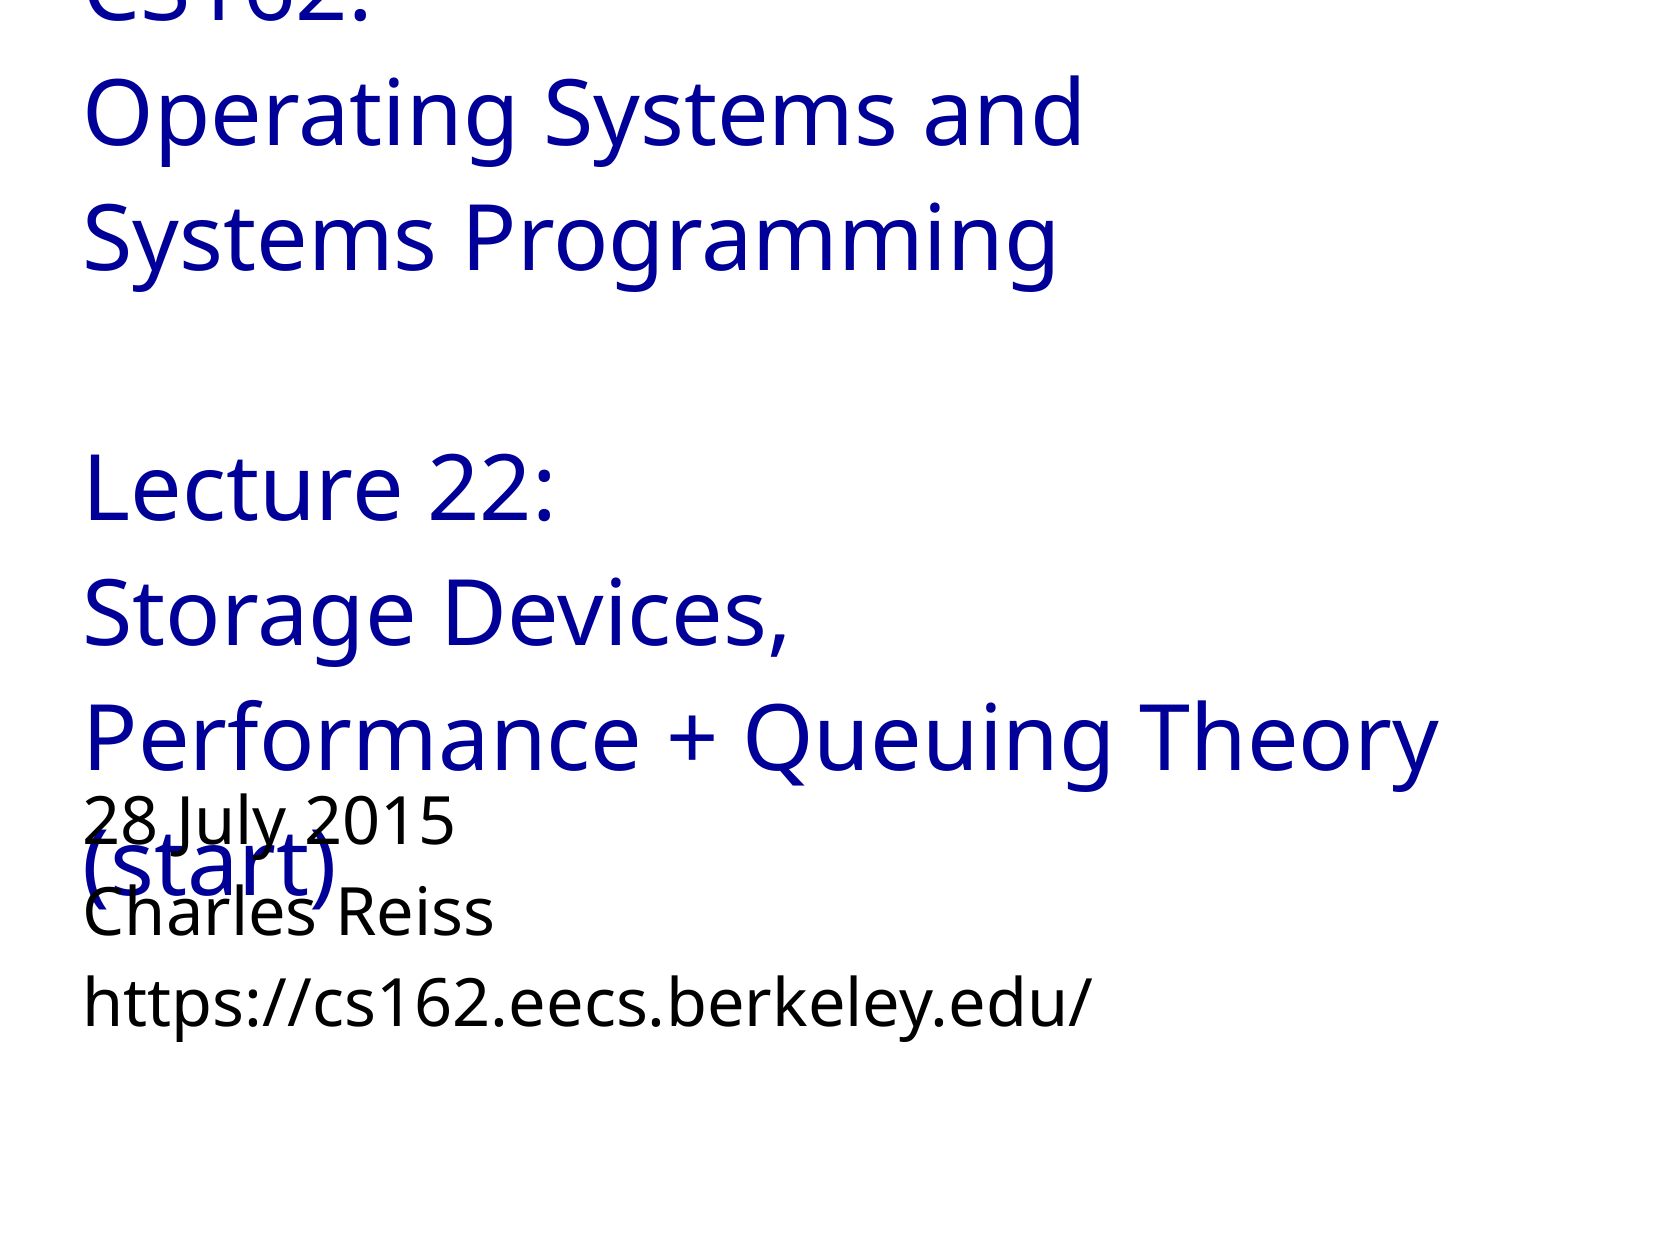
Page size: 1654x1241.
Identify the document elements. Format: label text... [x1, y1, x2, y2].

subtitle 28 July 2015 Charles Reiss https://cs162.eecs.berkeley.edu/ [82, 797, 1571, 1022]
title CS162: Operating Systems and Systems Programming Lecture 22: Storage Devices, Performance + Queuing Theory (start) [82, 67, 1636, 777]
